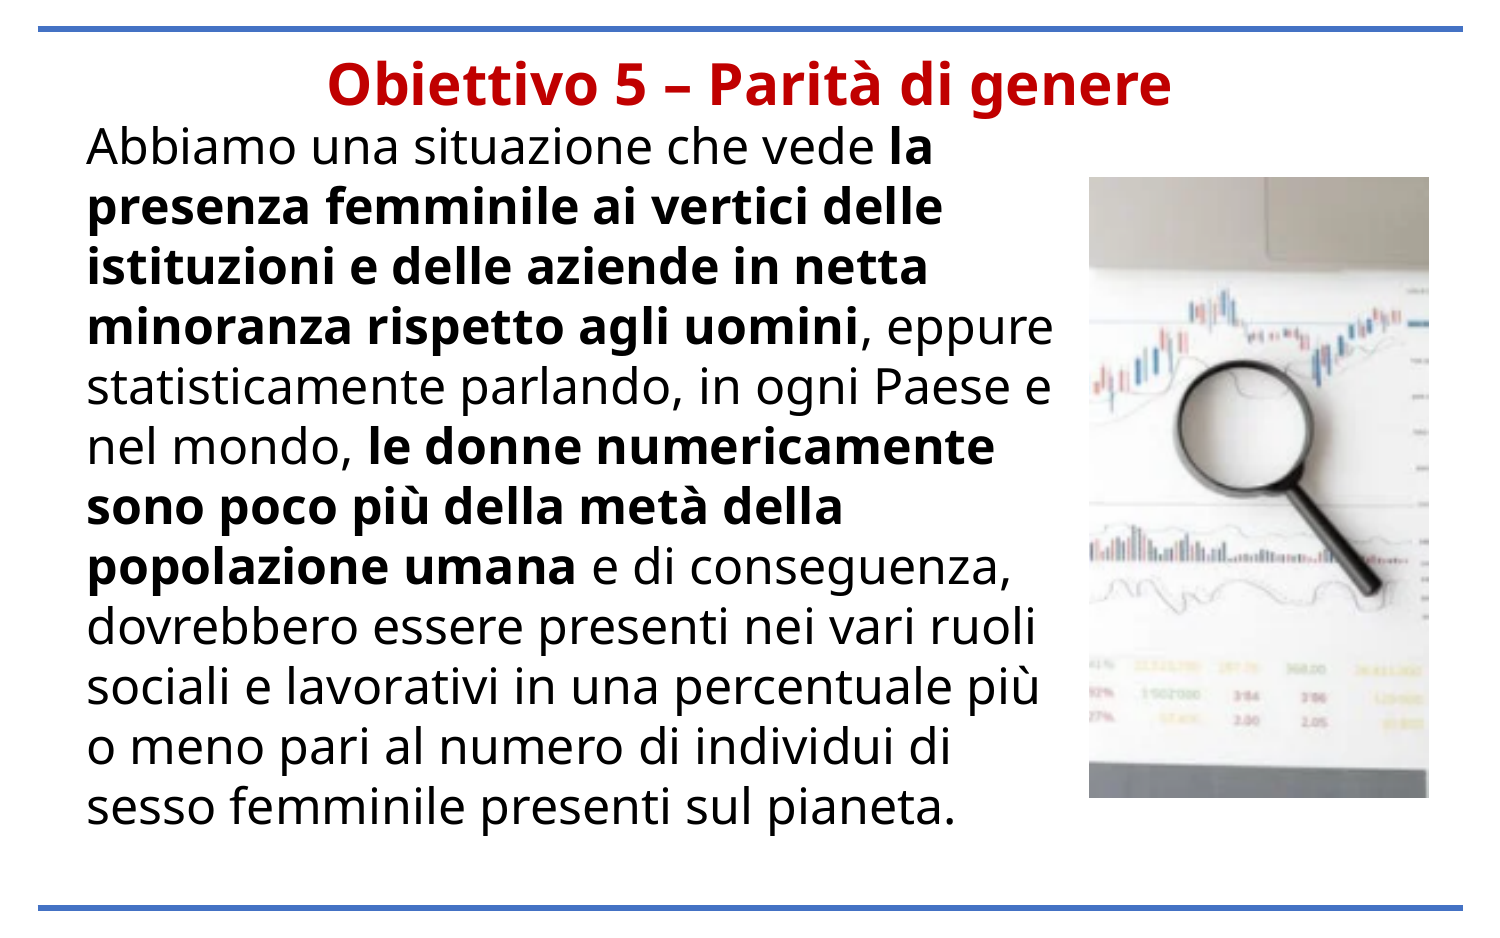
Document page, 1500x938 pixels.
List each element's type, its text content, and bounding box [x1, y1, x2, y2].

title Obiettivo 5 – Parità di genere [0, 47, 1500, 104]
picture [1089, 177, 1429, 799]
text_box Abbiamo una situazione che vede la presenza femminile ai vertici delle istituzioni e delle aziende in netta minoranza rispetto agli uomini, eppure statisticamente parlando, in ogni Paese e nel mondo, le donne numericamente sono poco più della metà della popolazione umana e di conseguenza, dovrebbero essere presenti nei vari ruoli sociali e lavorativi in una percentuale più o meno pari al numero di individui di sesso femminile presenti sul pianeta. [71, 104, 1101, 911]
